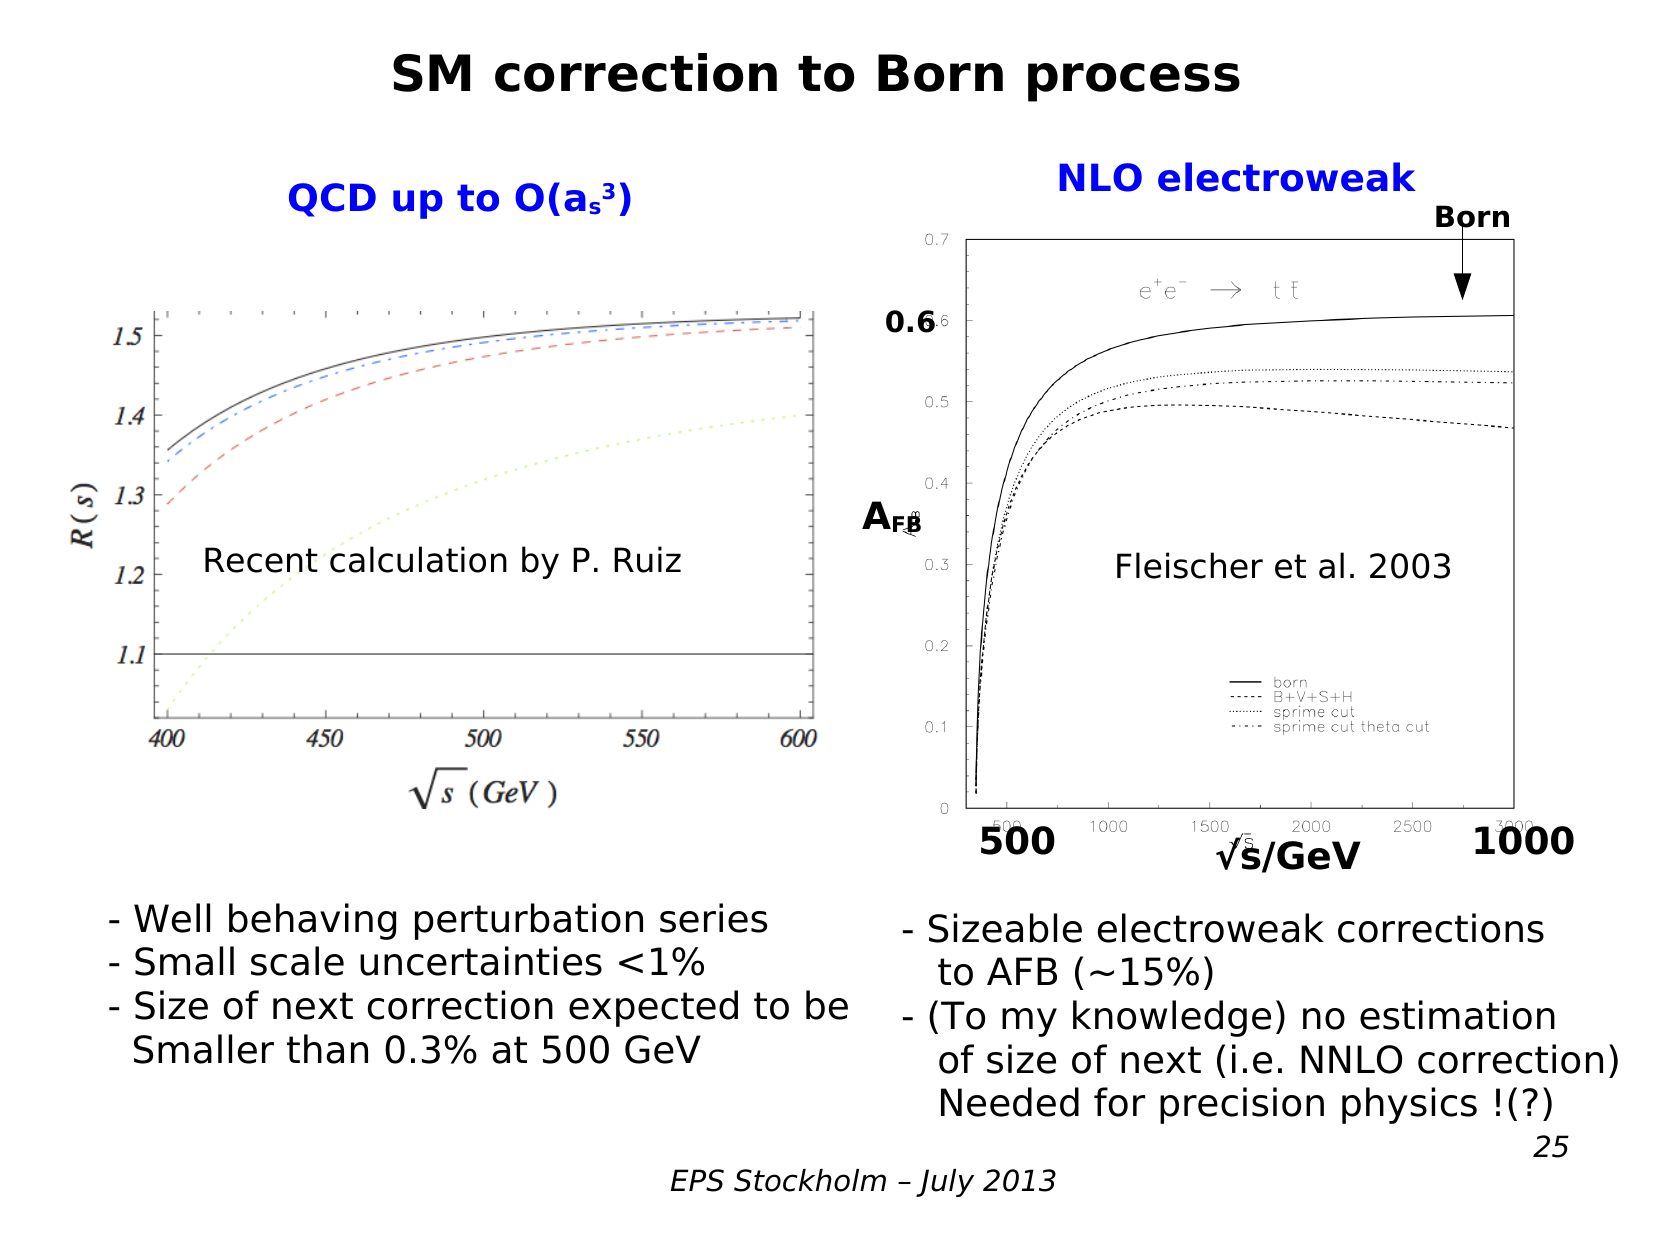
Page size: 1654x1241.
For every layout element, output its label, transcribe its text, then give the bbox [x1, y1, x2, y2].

text_box 0.6 [870, 298, 952, 347]
text_box √s/GeV [1200, 827, 1381, 886]
text_box Born [1419, 193, 1527, 243]
text_box NLO electroweak [1041, 148, 1429, 208]
text_box AFB [847, 487, 938, 1241]
text_box - Well behaving perturbation series - Small scale uncertainties <1% - Size of next correction expected to be Smaller than 0.3% at 500 GeV [92, 889, 875, 1080]
text_box 500 [963, 812, 1072, 871]
picture [880, 112, 1576, 900]
text_box - Sizeable electroweak corrections to AFB (~15%) - (To my knowledge) no estimation of size of next (i.e. NNLO correction) Needed for precision physics !(?) [886, 900, 1632, 1134]
text_box Recent calculation by P. Ruiz [187, 534, 863, 589]
text_box Fleischer et al. 2003 [1099, 540, 1469, 595]
text_box SM correction to Born process [375, 37, 1258, 111]
text_box 1000 [1456, 812, 1591, 871]
picture [63, 311, 820, 809]
text_box QCD up to O(as3) [272, 169, 649, 240]
